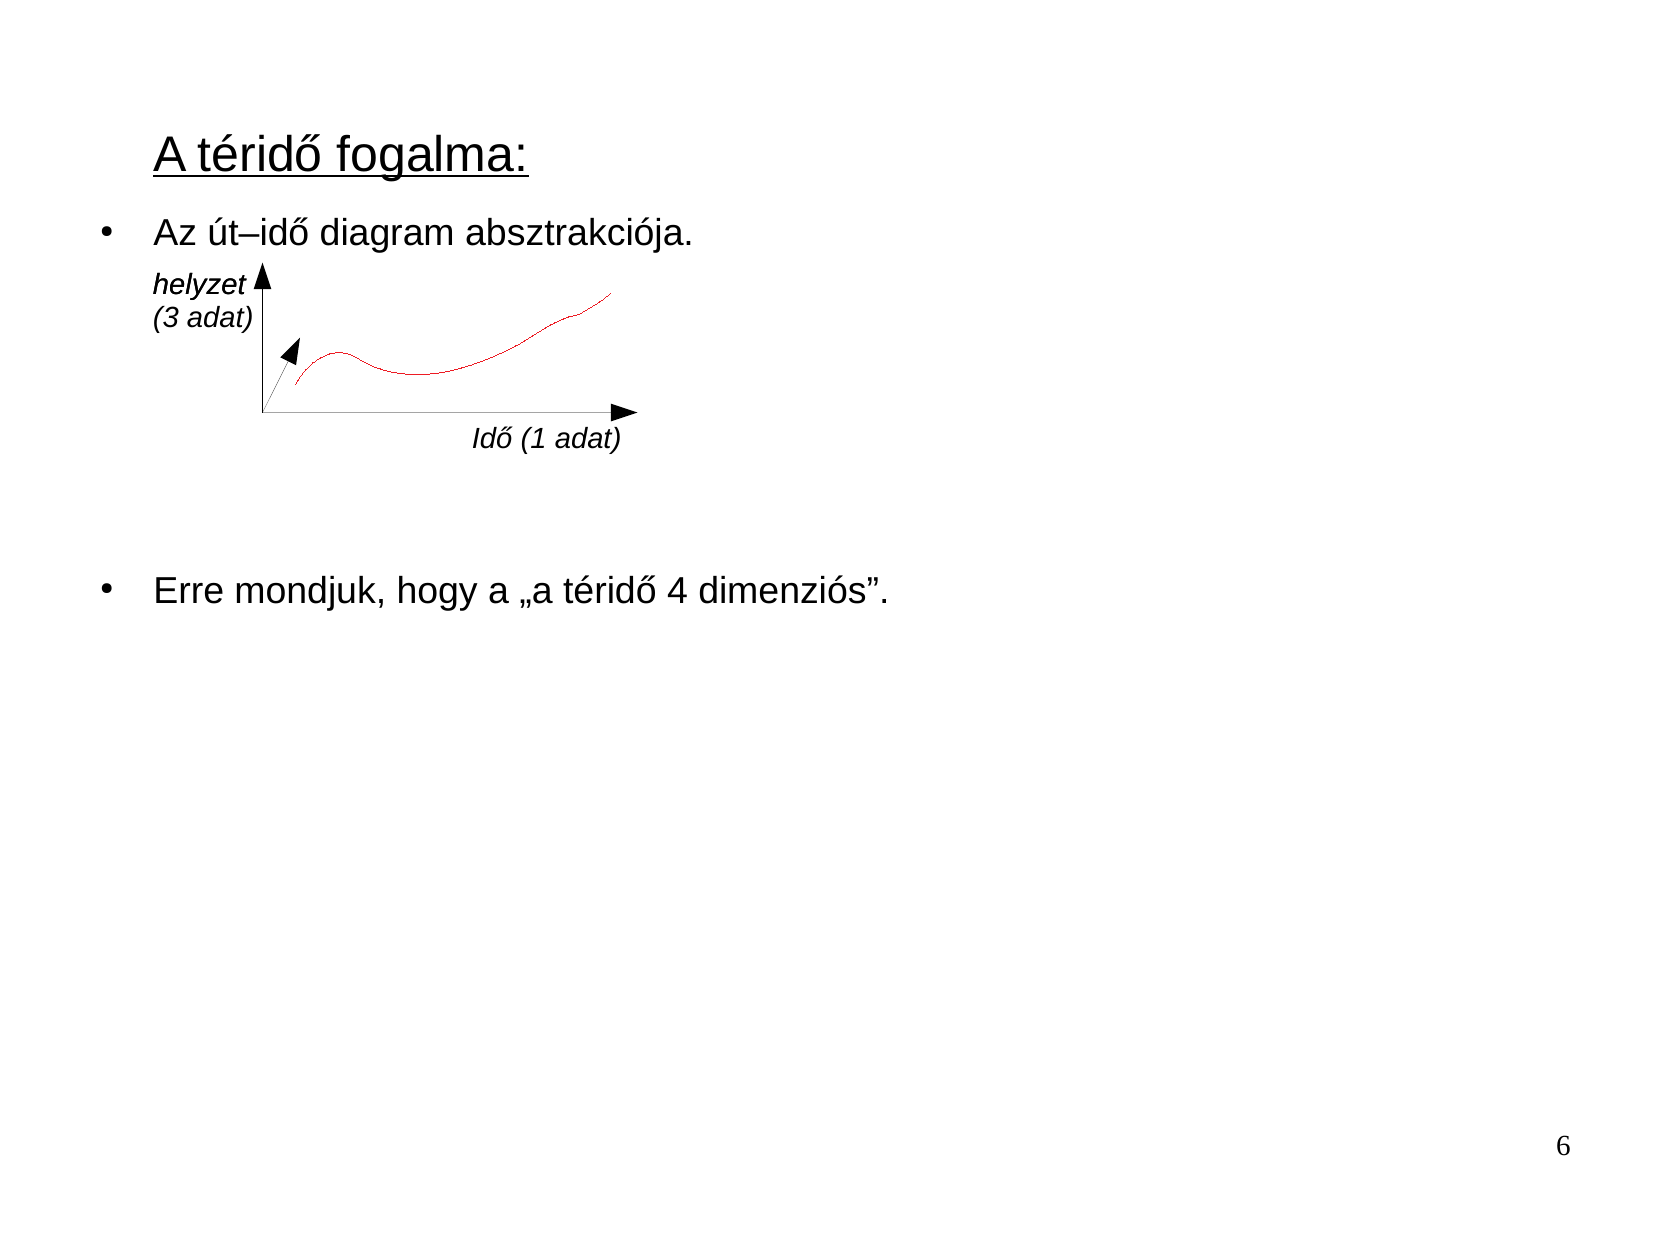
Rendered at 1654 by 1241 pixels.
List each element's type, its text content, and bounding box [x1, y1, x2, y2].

text_box helyzet (3 adat) [138, 260, 269, 342]
text_box helyzet [138, 260, 261, 309]
text_box Idő (1 adat) [457, 414, 637, 462]
list A téridő fogalma: Az út–idő diagram absztrakciója. Erre mondjuk, hogy a „a téridő 4 dimenziós”. [82, 126, 1571, 1131]
